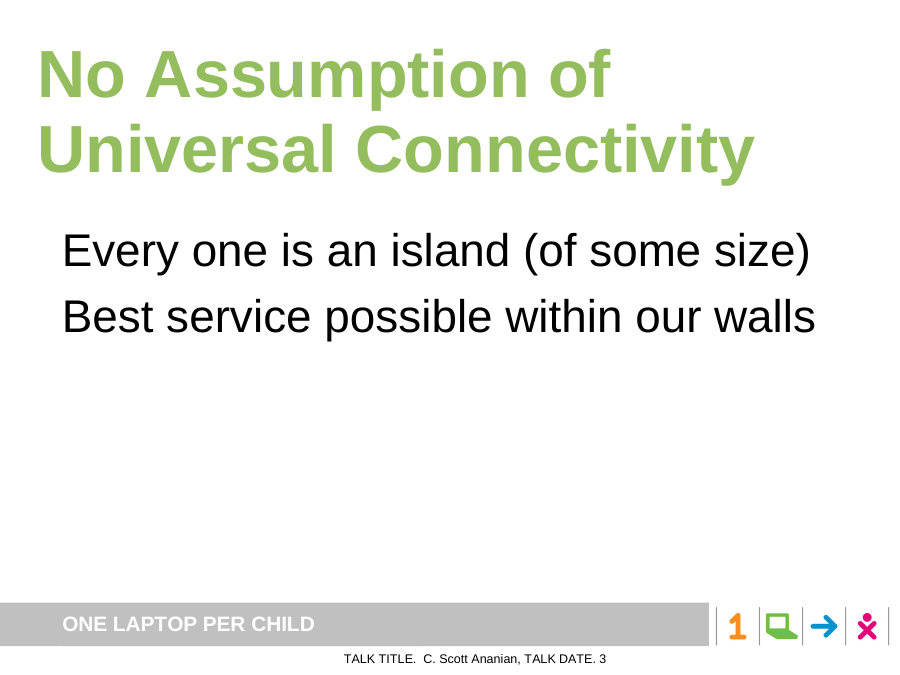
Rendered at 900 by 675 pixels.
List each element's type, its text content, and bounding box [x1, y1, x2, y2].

picture [844, 598, 898, 655]
list Every one is an island (of some size) Best service possible within our walls [61, 224, 844, 675]
title No Assumption of Universal Connectivity [37, 37, 856, 211]
